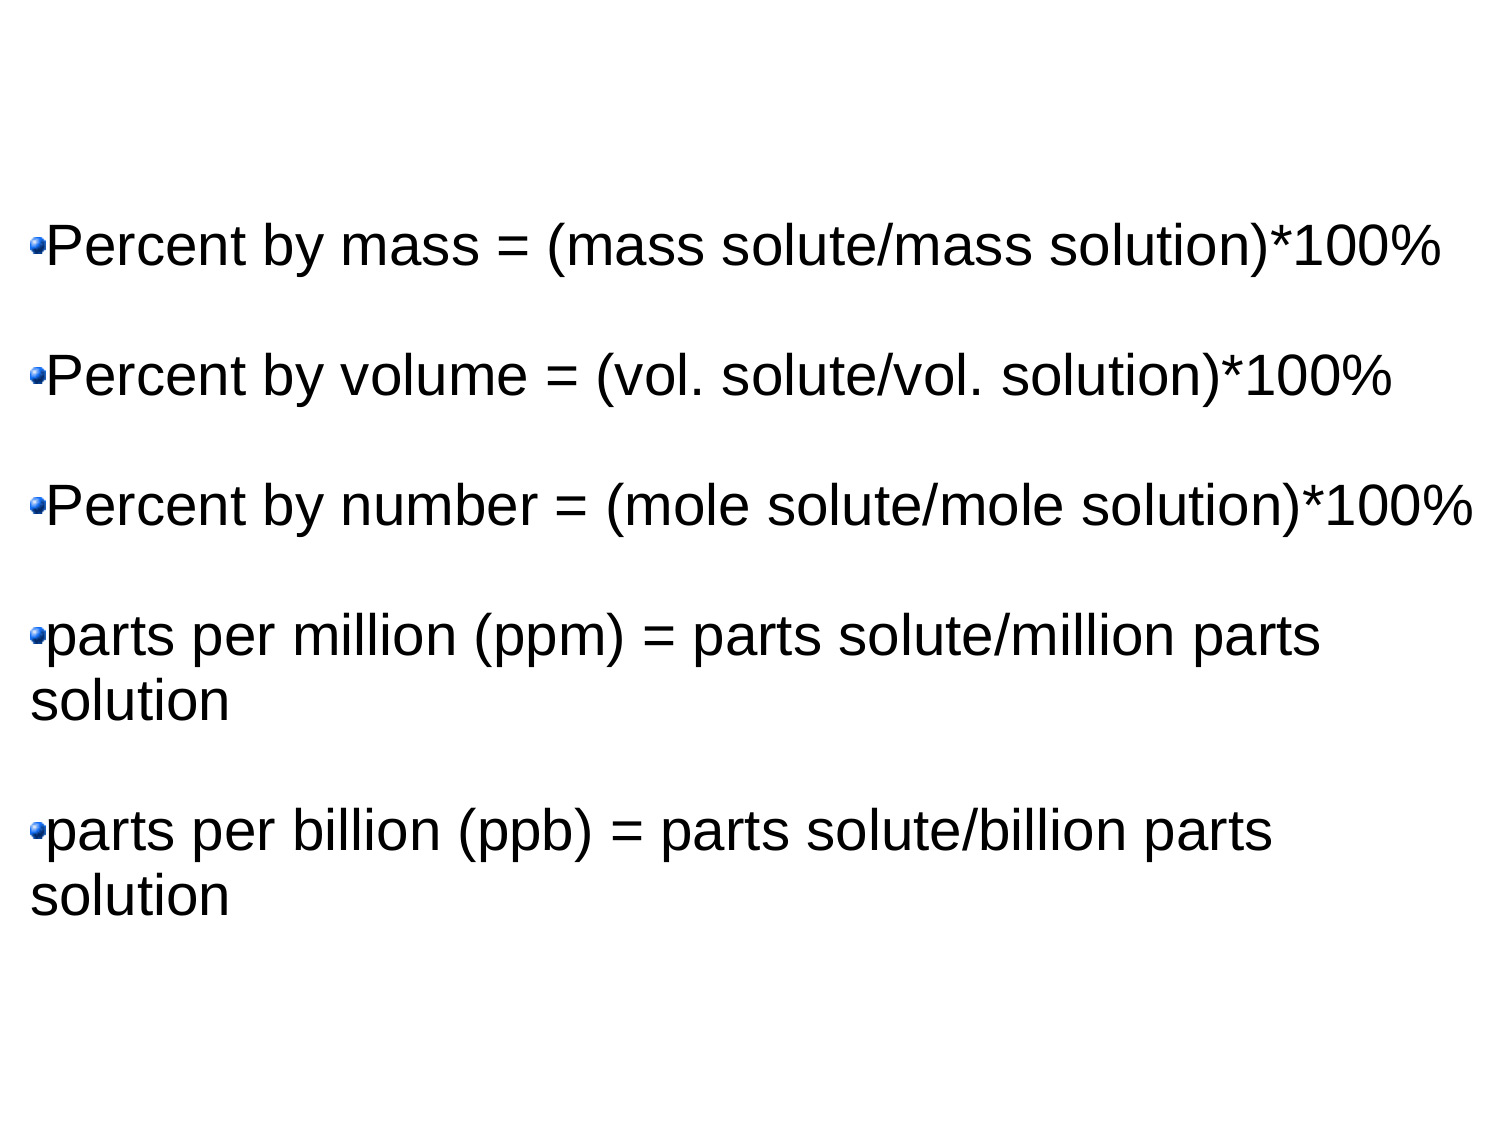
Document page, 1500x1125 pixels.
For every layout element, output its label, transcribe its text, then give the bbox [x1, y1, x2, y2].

subtitle Percent by mass = (mass solute/mass solution)*100% Percent by volume = (vol. solute/vol. solution)*100% Percent by number = (mole solute/mole solution)*100% parts per million (ppm) = parts solute/million parts solution parts per billion (ppb) = parts solute/billion parts solution [30, 90, 1486, 1051]
